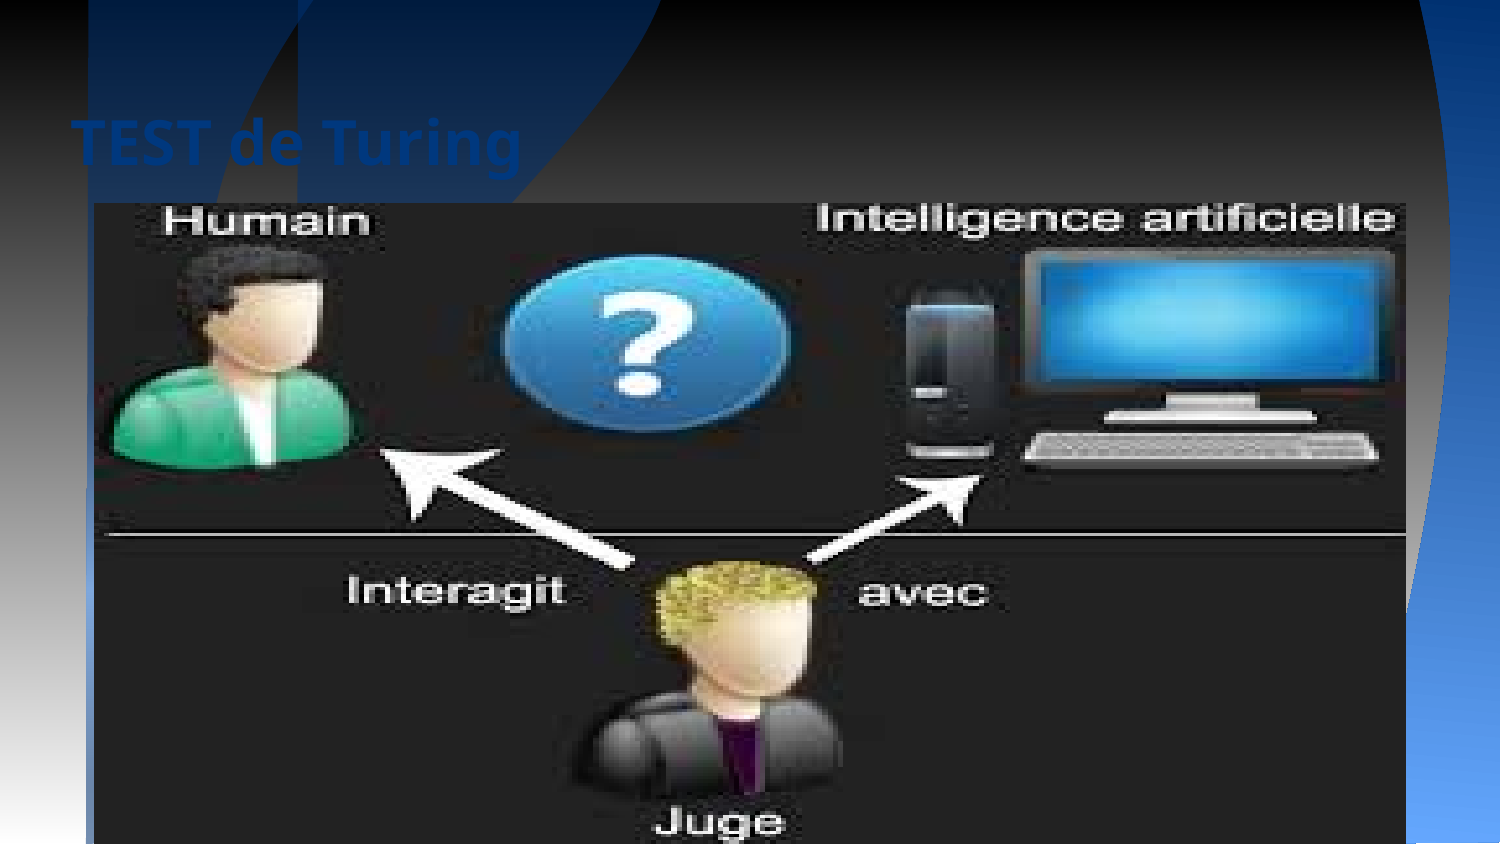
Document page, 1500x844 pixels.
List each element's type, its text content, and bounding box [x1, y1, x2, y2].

title TEST de Turing [14, 29, 1482, 193]
picture [94, 203, 1406, 844]
